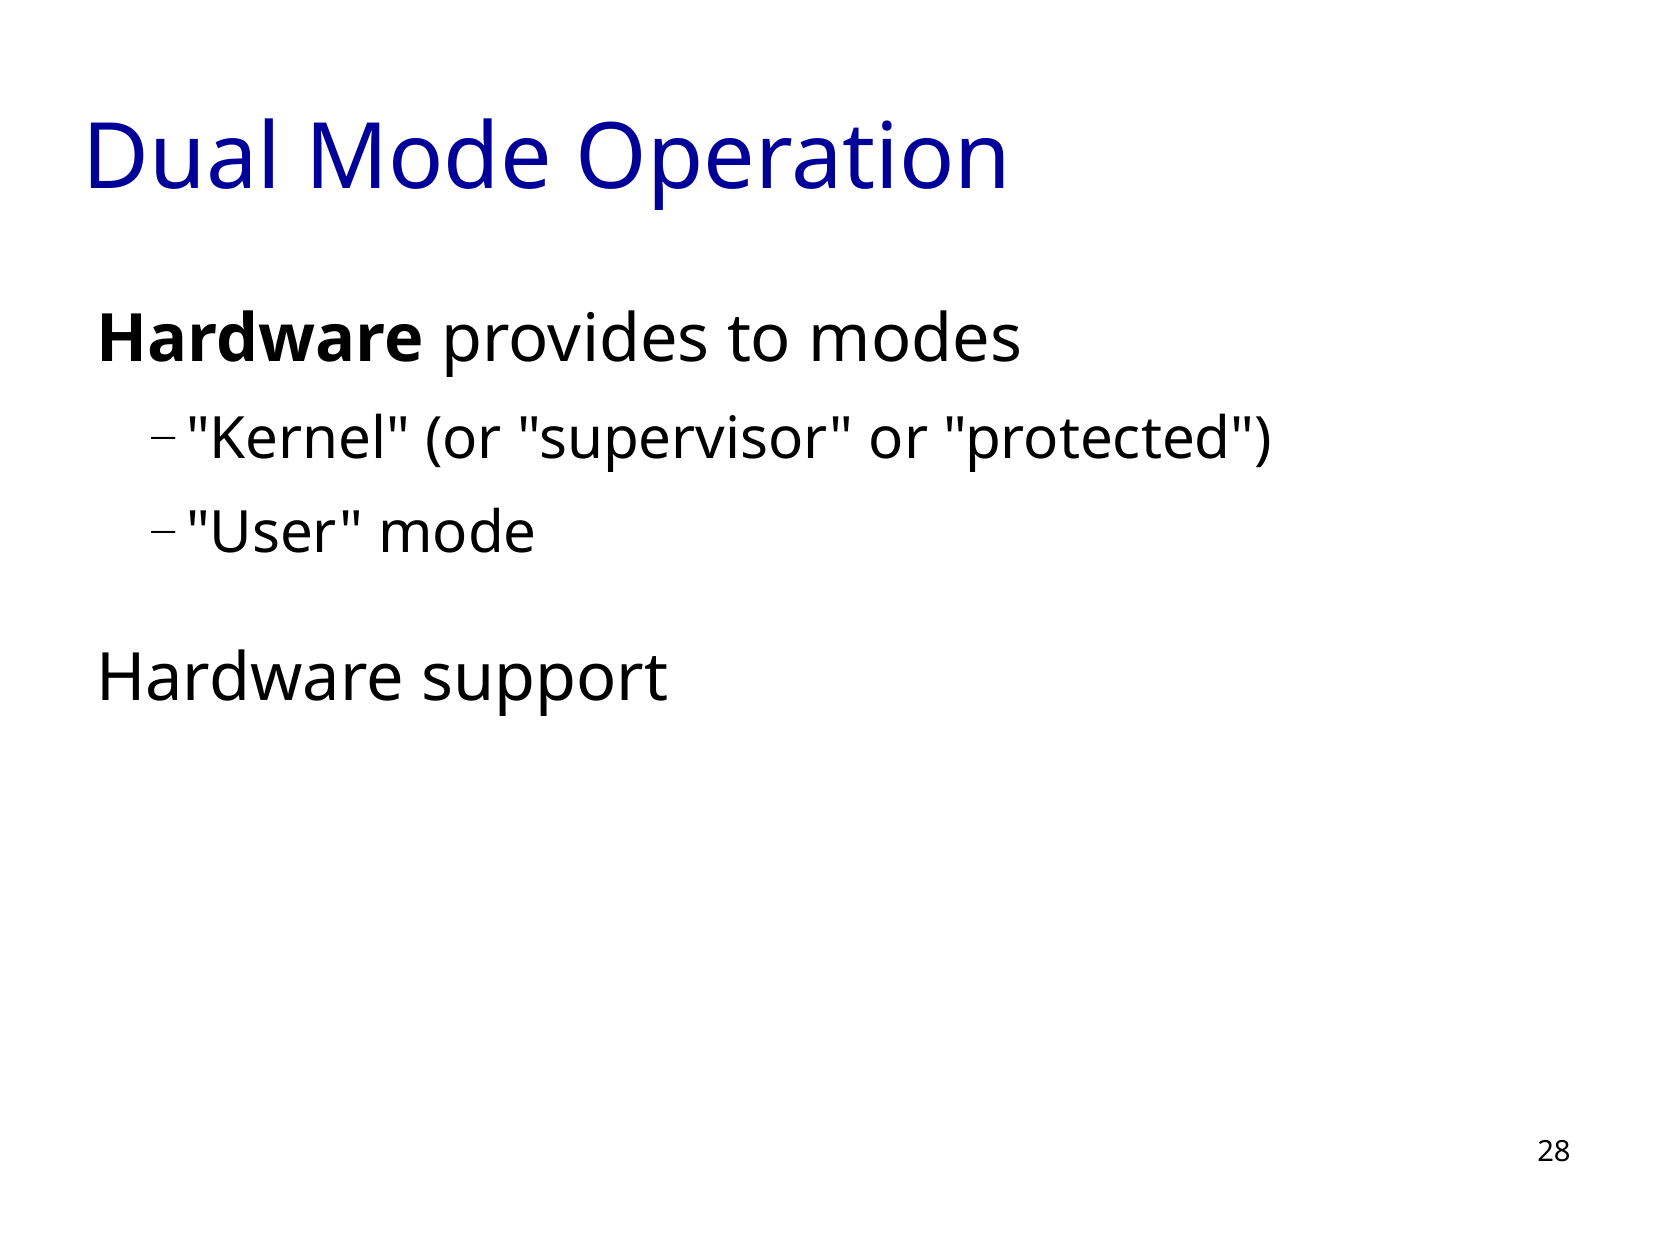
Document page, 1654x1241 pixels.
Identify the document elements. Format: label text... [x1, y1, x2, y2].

list Hardware provides to modes "Kernel" (or "supervisor" or "protected") "User" mode Hardware support [60, 290, 1571, 1096]
title Dual Mode Operation [82, 49, 1571, 257]
